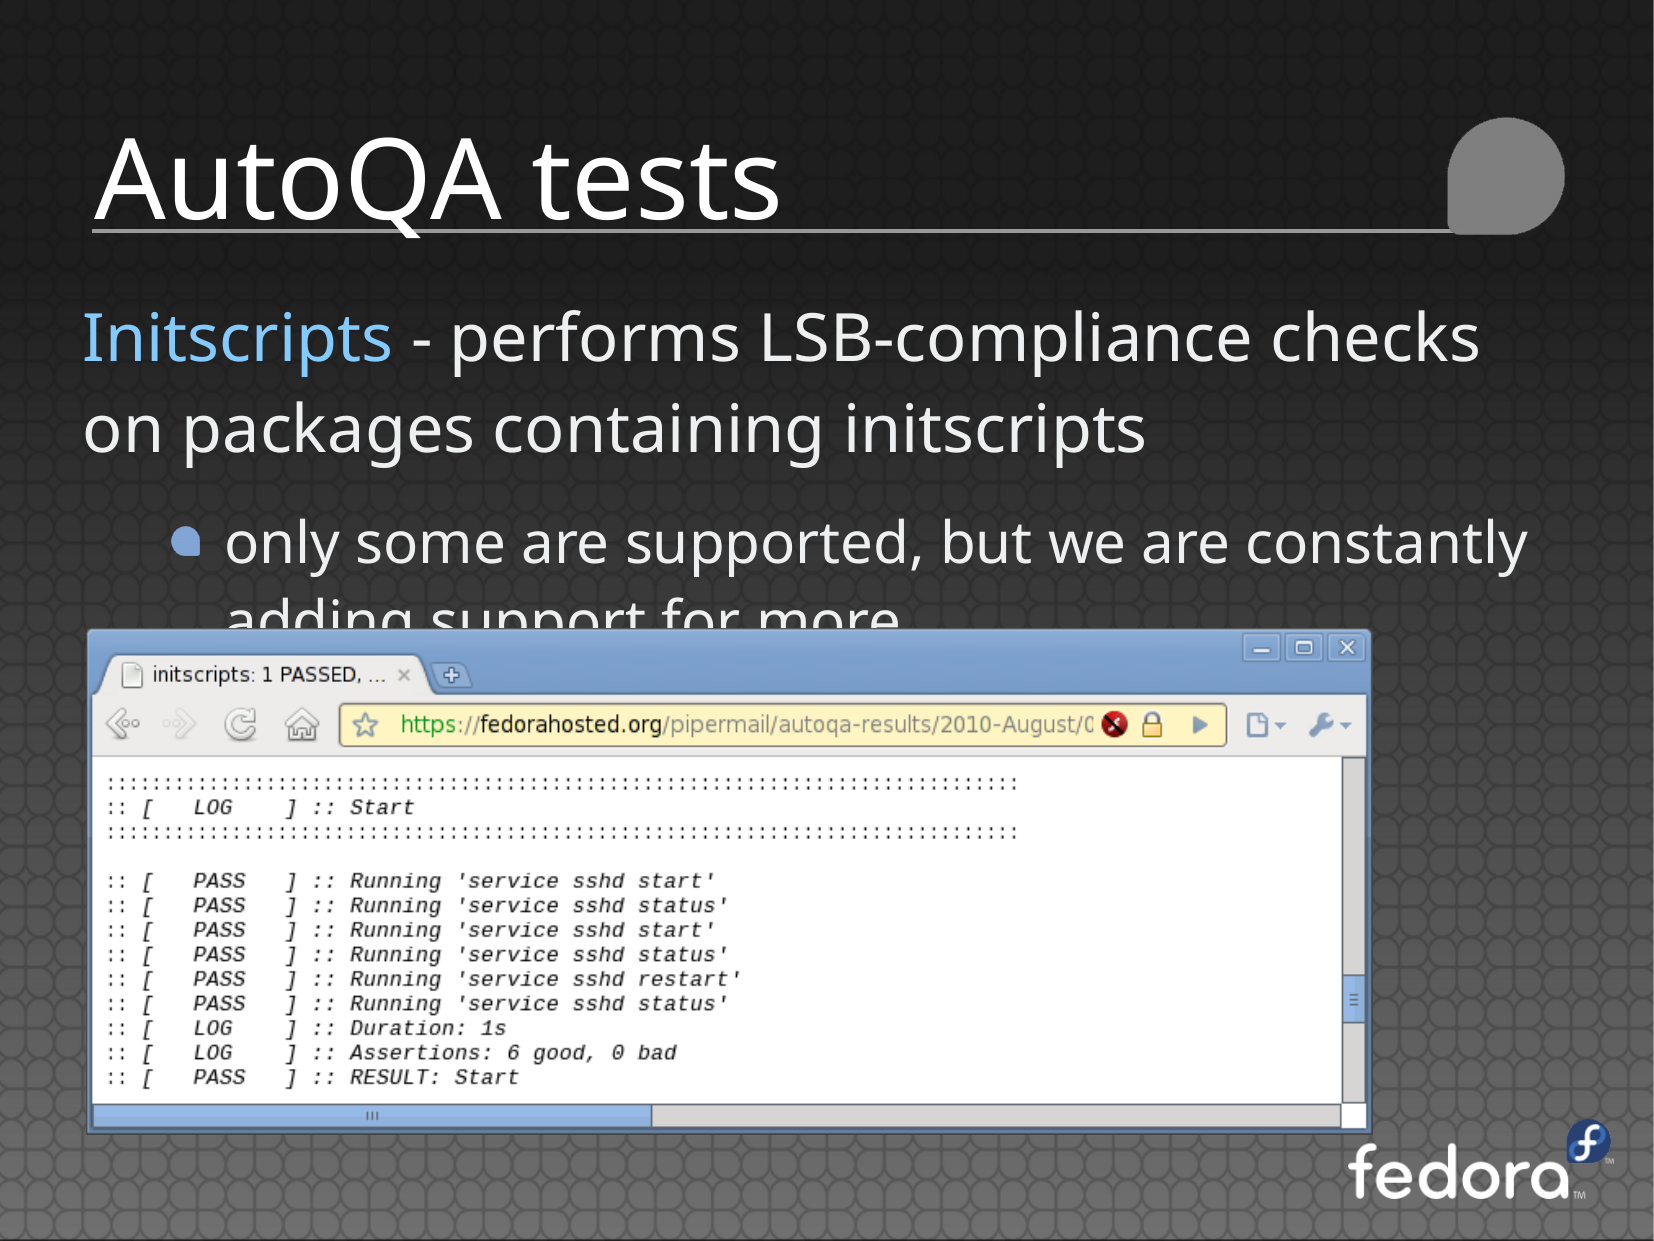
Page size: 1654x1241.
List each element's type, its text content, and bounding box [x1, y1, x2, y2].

title AutoQA tests [94, 100, 1426, 251]
list Initscripts - performs LSB-compliance checks on packages containing initscripts only some are supported, but we are constantly adding support for more [82, 290, 1571, 1094]
picture [0, 0, 1654, 1241]
